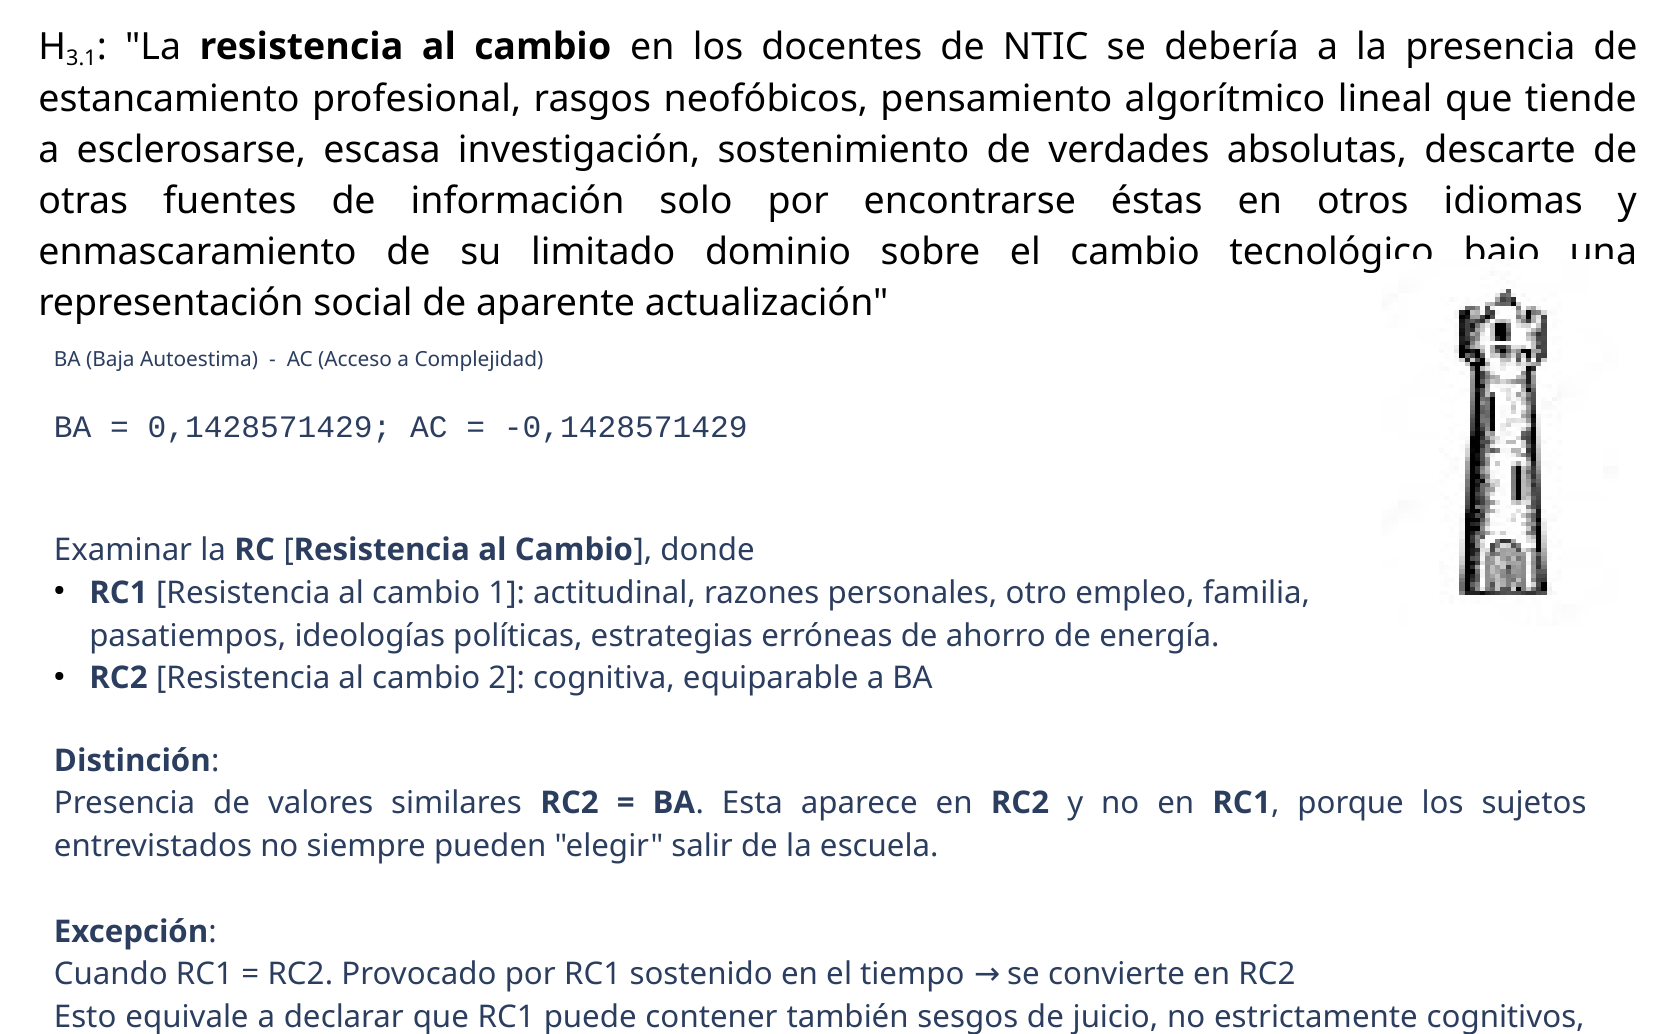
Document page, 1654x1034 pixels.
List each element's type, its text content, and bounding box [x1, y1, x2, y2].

text_box H3.1: "La resistencia al cambio en los docentes de NTIC se debería a la presencia de estancamiento profesional, rasgos neofóbicos, pensamiento algorítmico lineal que tiende a esclerosarse, escasa investigación, sostenimiento de verdades absolutas, descarte de otras fuentes de información solo por encontrarse éstas en otros idiomas y enmascaramiento de su limitado dominio sobre el cambio tecnológico bajo una representación social de aparente actualización" [23, 11, 1654, 1015]
picture [1381, 259, 1619, 626]
text_box BA (Baja Autoestima) - AC (Acceso a Complejidad) BA = 0,1428571429; AC = -0,1428571429 Examinar la RC [Resistencia al Cambio], donde RC1 [Resistencia al cambio 1]: actitudinal, razones personales, otro empleo, familia, pasatiempos, ideologías políticas, estrategias erróneas de ahorro de energía. RC2 [Resistencia al cambio 2]: cognitiva, equiparable a BA Distinción: Presencia de valores similares RC2 = BA. Esta aparece en RC2 y no en RC1, porque los sujetos entrevistados no siempre pueden "elegir" salir de la escuela. Excepción: Cuando RC1 = RC2. Provocado por RC1 sostenido en el tiempo → se convierte en RC2 Esto equivale a declarar que RC1 puede contener también sesgos de juicio, no estrictamente cognitivos, sino de prejuicios adquiridos por inducciones en su carrera. [39, 307, 1607, 1016]
